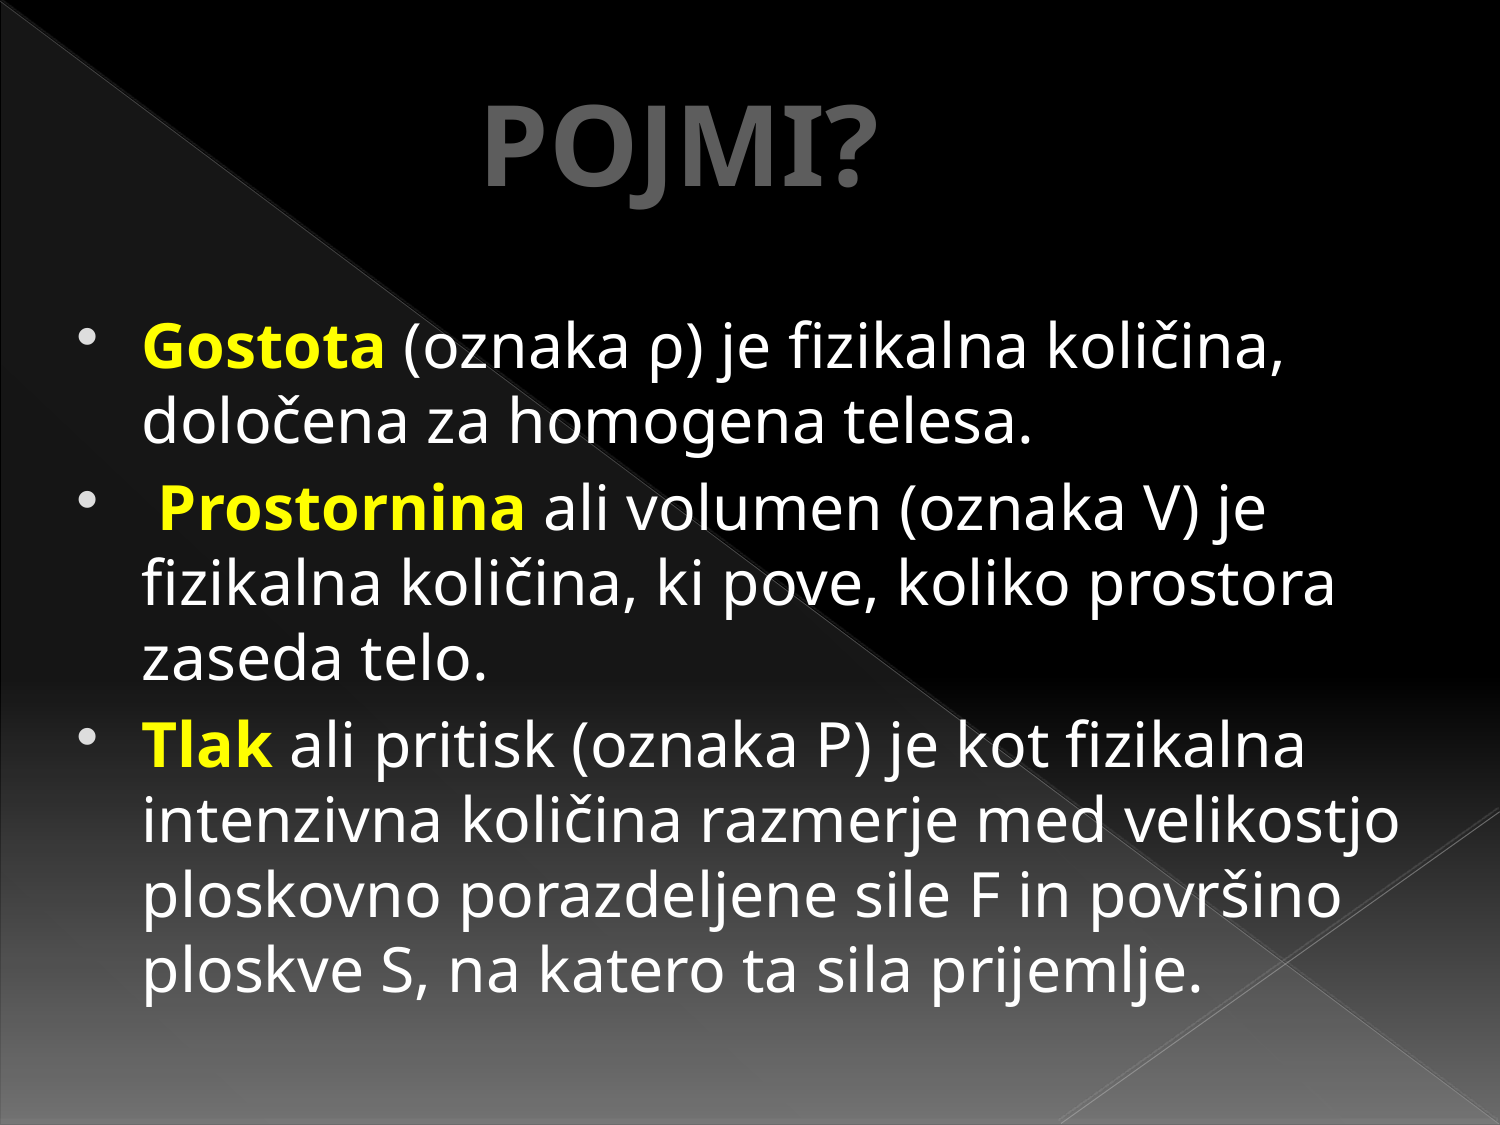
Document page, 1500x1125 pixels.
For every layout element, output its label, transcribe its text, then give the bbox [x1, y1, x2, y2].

list Gostota (oznaka ρ) je fizikalna količina, določena za homogena telesa. Prostornina ali volumen (oznaka V) je fizikalna količina, ki pove, koliko prostora zaseda telo. Tlak ali pritisk (oznaka P) je kot fizikalna intenzivna količina razmerje med velikostjo ploskovno porazdeljene sile F in površino ploskve S, na katero ta sila prijemlje. [53, 298, 1425, 1125]
text_box POJMI? [194, 66, 1164, 217]
